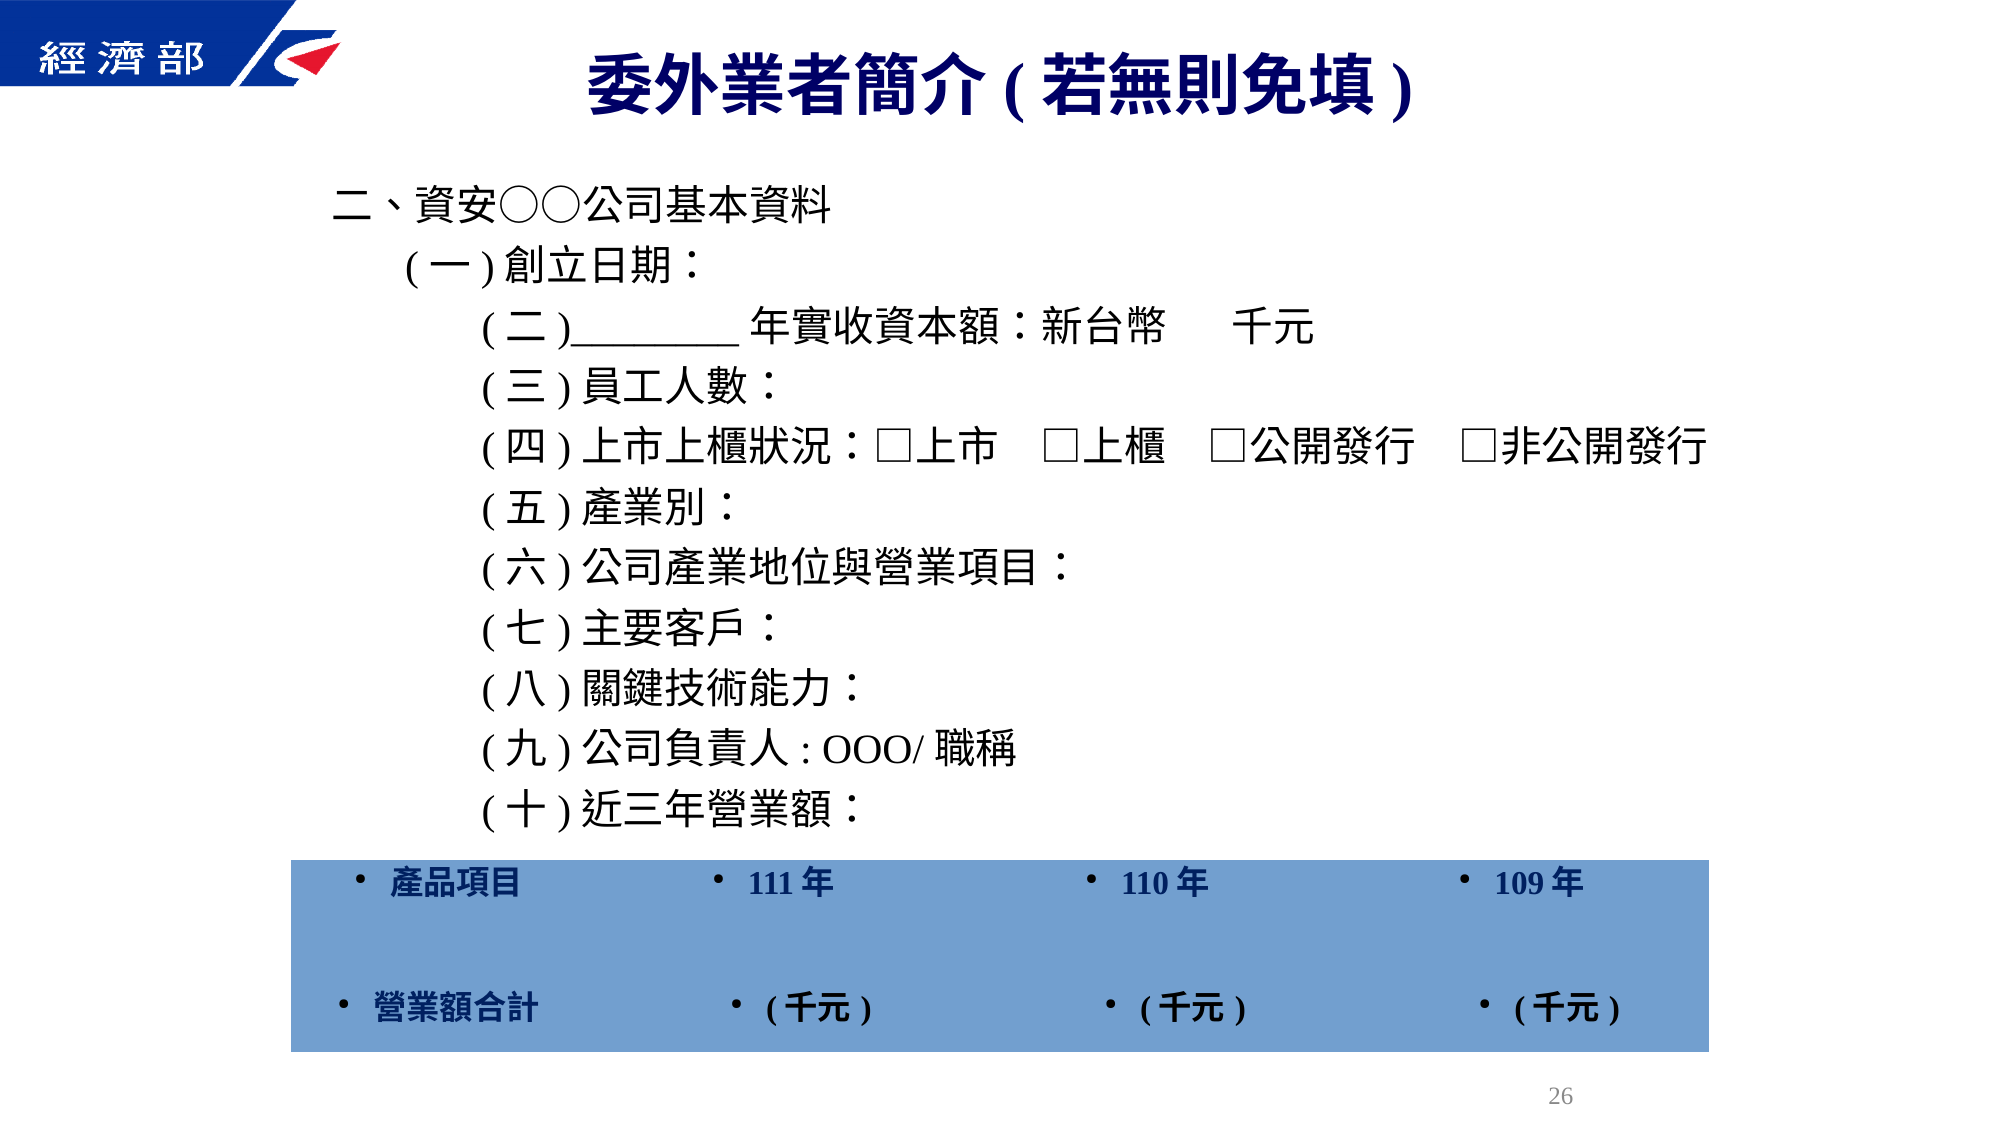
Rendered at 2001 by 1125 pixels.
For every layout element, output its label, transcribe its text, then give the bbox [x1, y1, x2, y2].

table_cell [587, 927, 961, 984]
table_cell (千元) [961, 984, 1335, 1052]
text_box 25 [1533, 1065, 2000, 1125]
table_header 111年 [587, 860, 961, 927]
table_header 110年 [961, 860, 1335, 927]
table_header 109年 [1335, 860, 1709, 927]
title 委外業者簡介(若無則免填) [324, 23, 1675, 143]
table_cell (千元) [587, 984, 961, 1052]
table_cell [961, 927, 1335, 984]
text_box 二、資安○○公司基本資料 (一)創立日期： (二)________年實收資本額：新台幣 千元 (三)員工人數： (四)上市上櫃狀況：□上市 □上櫃 □公開發行 □非公開發行 (五)產業別： (六)公司產業地位與營業項目： (七)主要客戶： (八)關鍵技術能力： (九)公司負責人: OOO/職稱 (十)近三年營業額： [316, 160, 1581, 842]
table_cell (千元) [1335, 984, 1709, 1052]
table_cell [1335, 927, 1709, 984]
table_cell 營業額合計 [291, 984, 587, 1052]
table_cell [291, 927, 587, 984]
table_header 產品項目 [291, 860, 587, 927]
